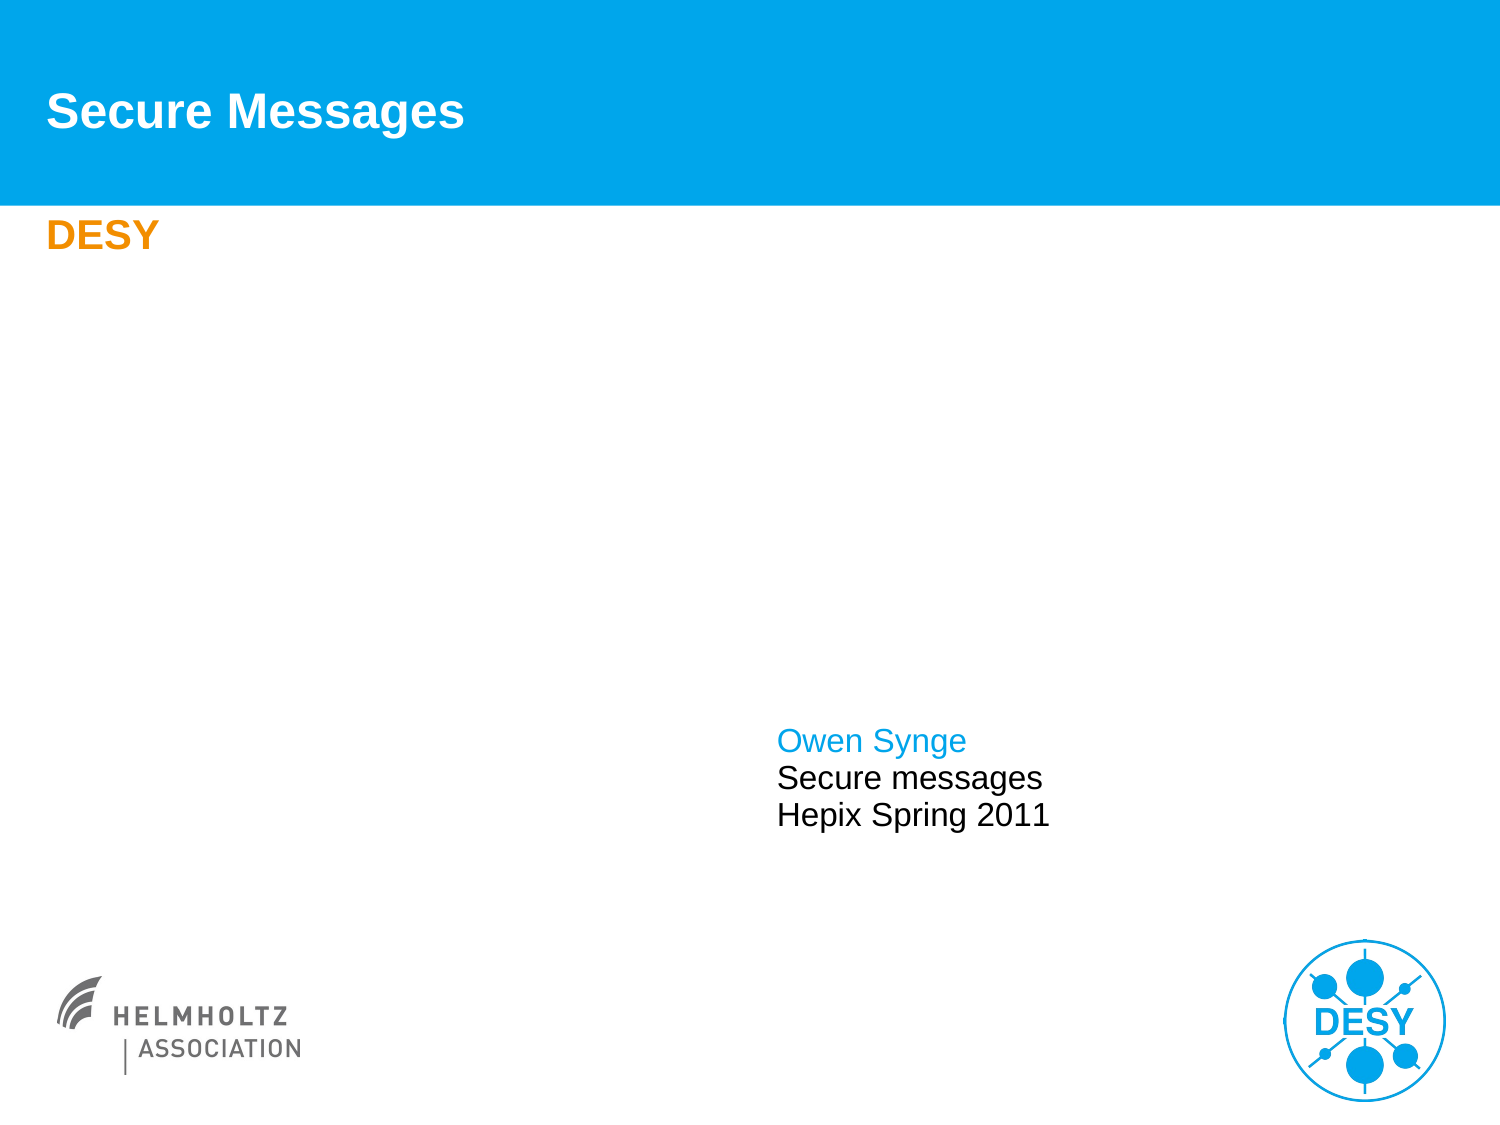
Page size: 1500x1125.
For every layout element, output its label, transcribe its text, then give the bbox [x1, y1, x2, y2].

picture [1370, 939, 1446, 1007]
picture [1283, 1027, 1351, 1102]
picture [1283, 939, 1360, 1015]
text_box Owen Synge Secure messages Hepix Spring 2011 [762, 714, 1446, 842]
picture [57, 976, 300, 1075]
subtitle DESY [46, 211, 1446, 331]
title Secure Messages [46, 7, 1444, 211]
picture [1379, 1035, 1446, 1102]
picture [1287, 943, 1443, 1099]
